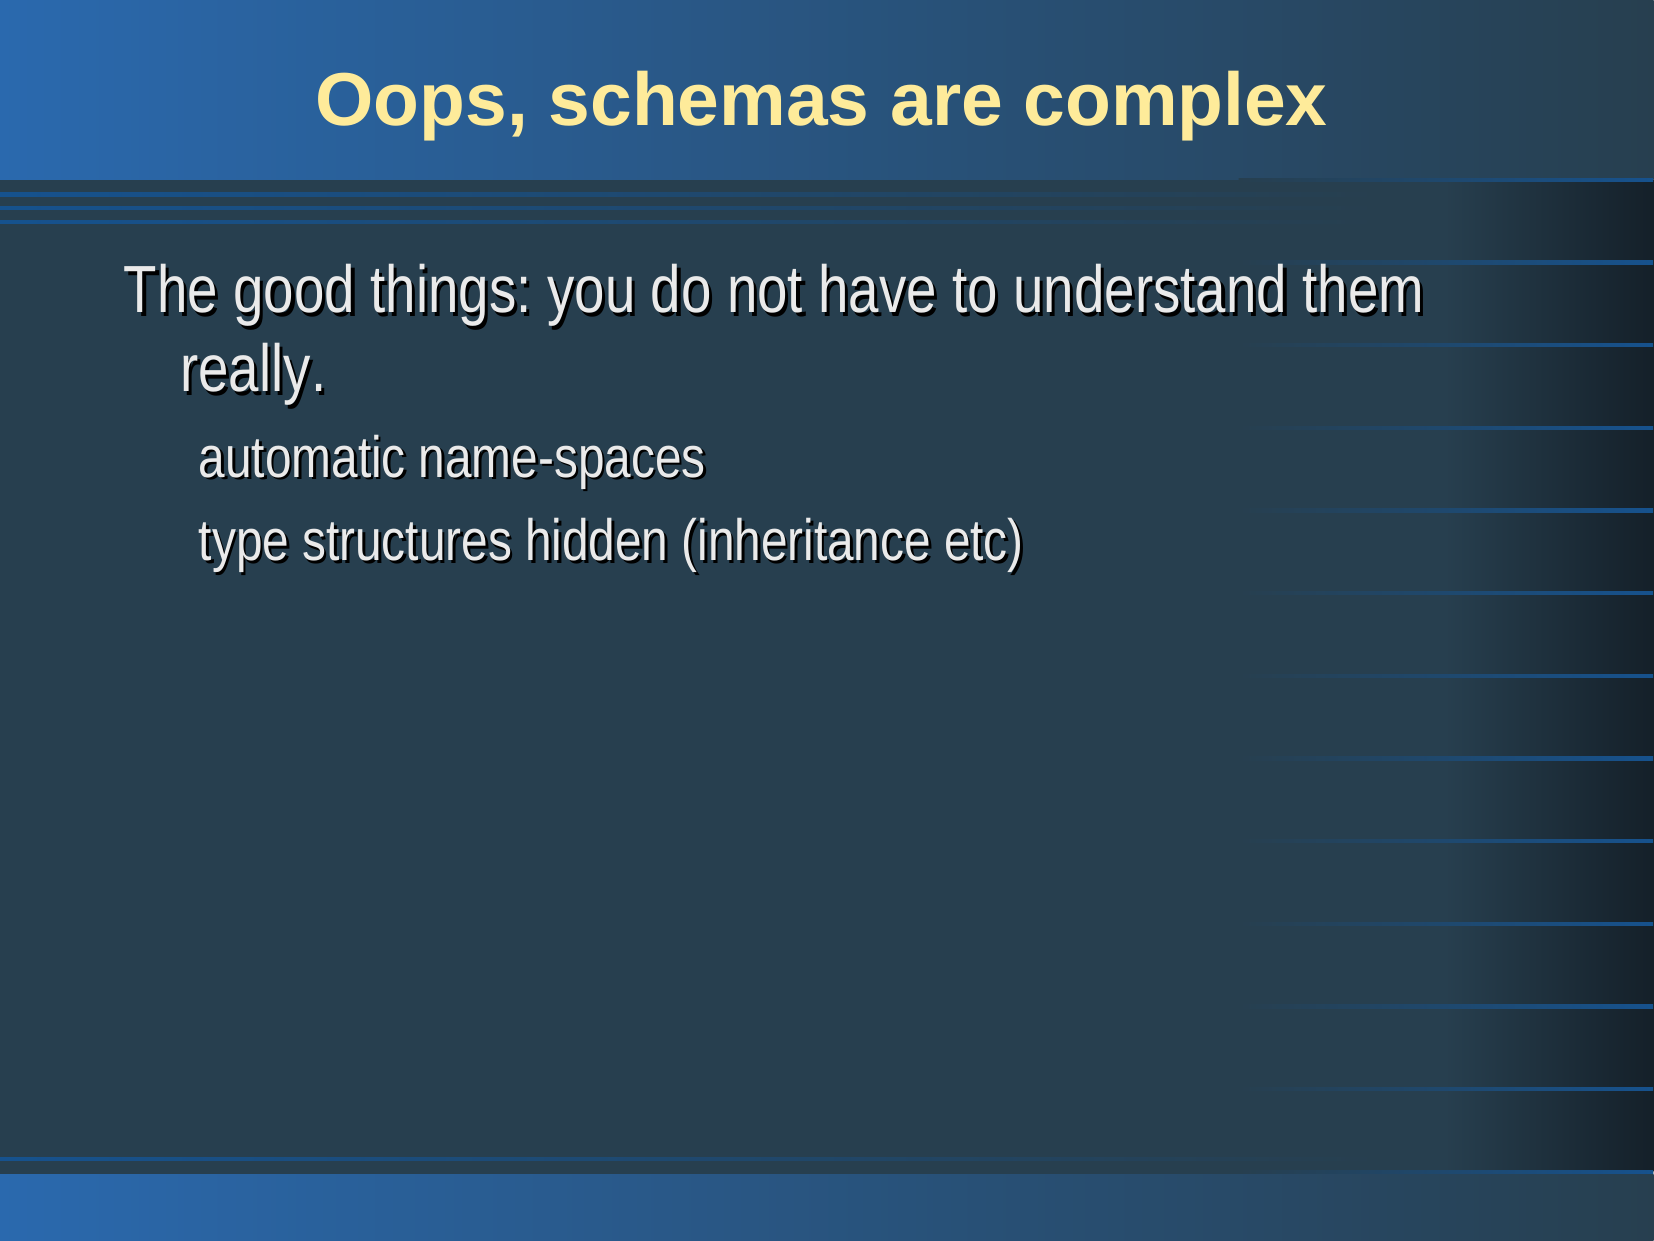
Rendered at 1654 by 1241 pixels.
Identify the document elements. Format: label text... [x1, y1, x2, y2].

title Oops, schemas are complex [91, 34, 1553, 158]
list The good things: you do not have to understand them really. automatic name-spaces type structures hidden (inheritance etc) [124, 248, 1530, 1129]
